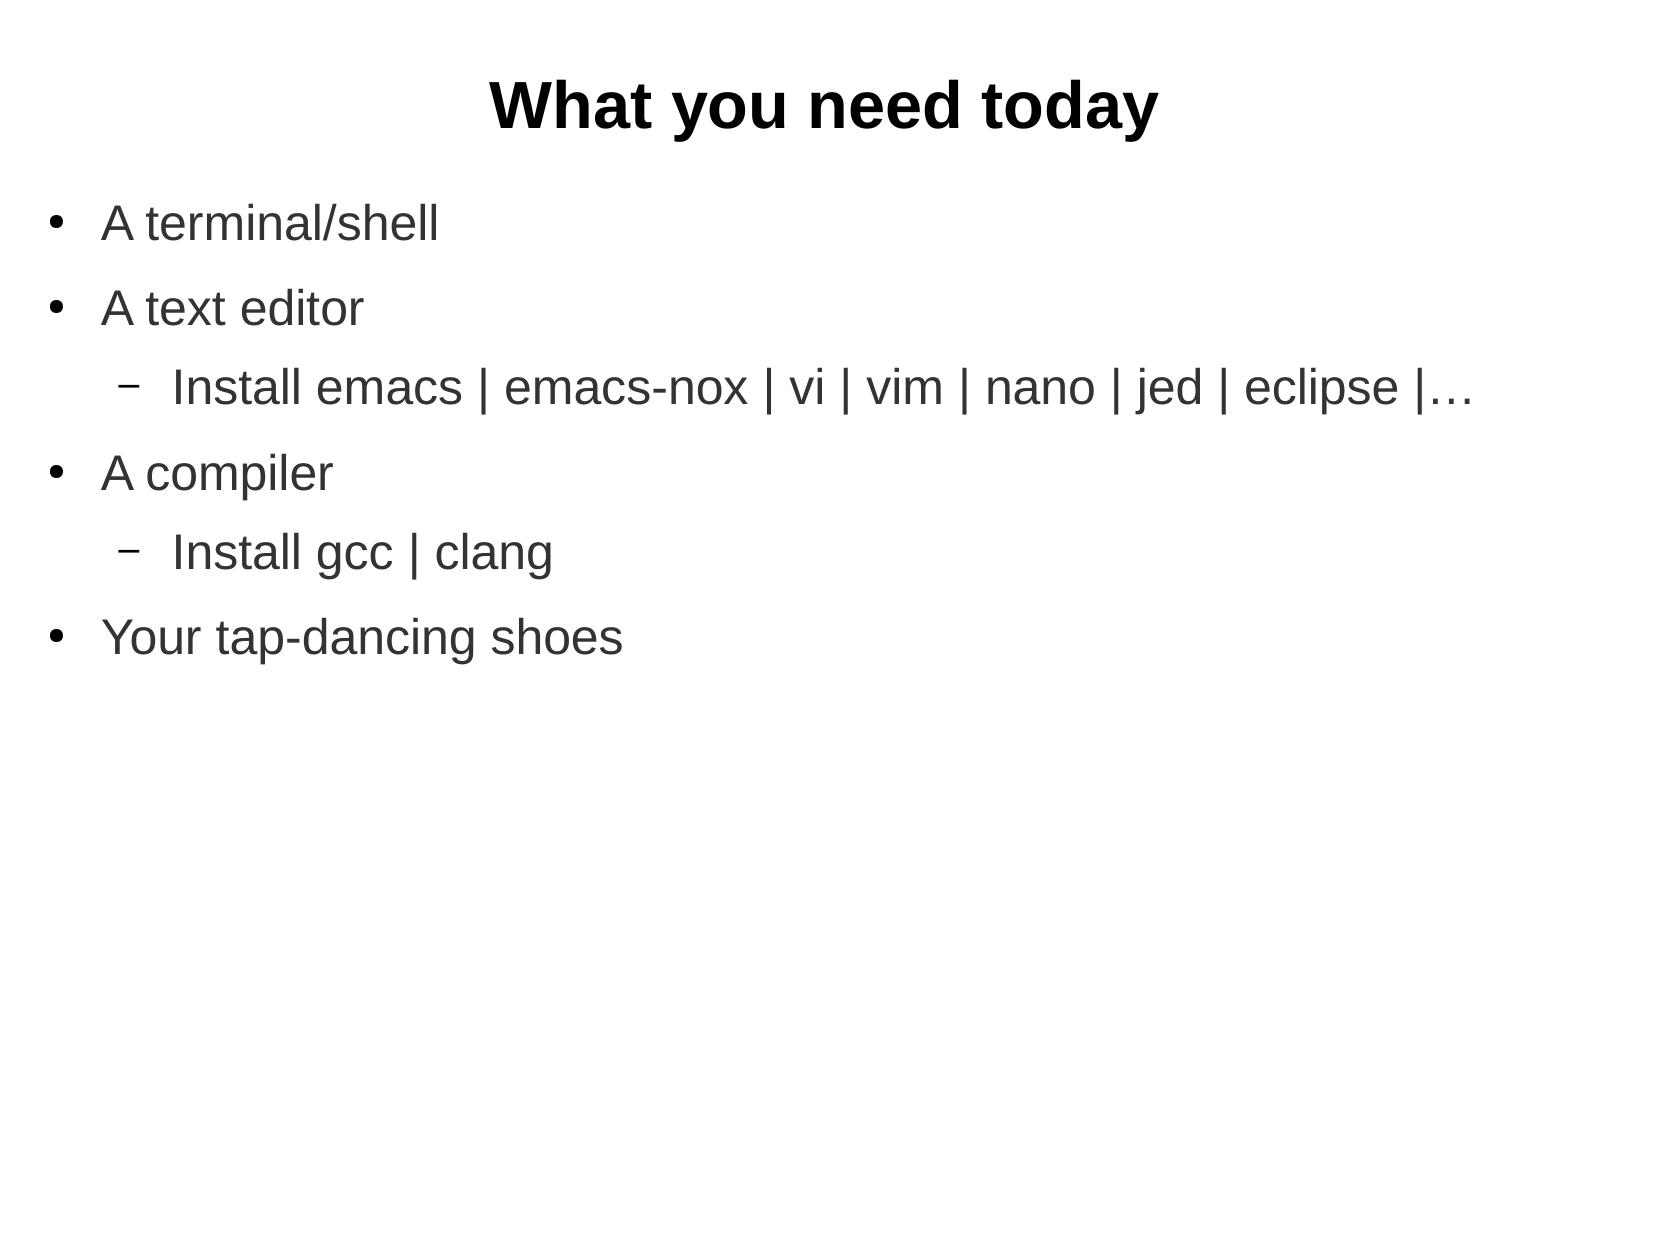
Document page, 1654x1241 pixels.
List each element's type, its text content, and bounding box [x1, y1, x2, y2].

list A terminal/shell A text editor Install emacs | emacs-nox | vi | vim | nano | jed | eclipse |… A compiler Install gcc | clang Your tap-dancing shoes [30, 195, 1621, 1216]
title What you need today [30, 30, 1621, 181]
